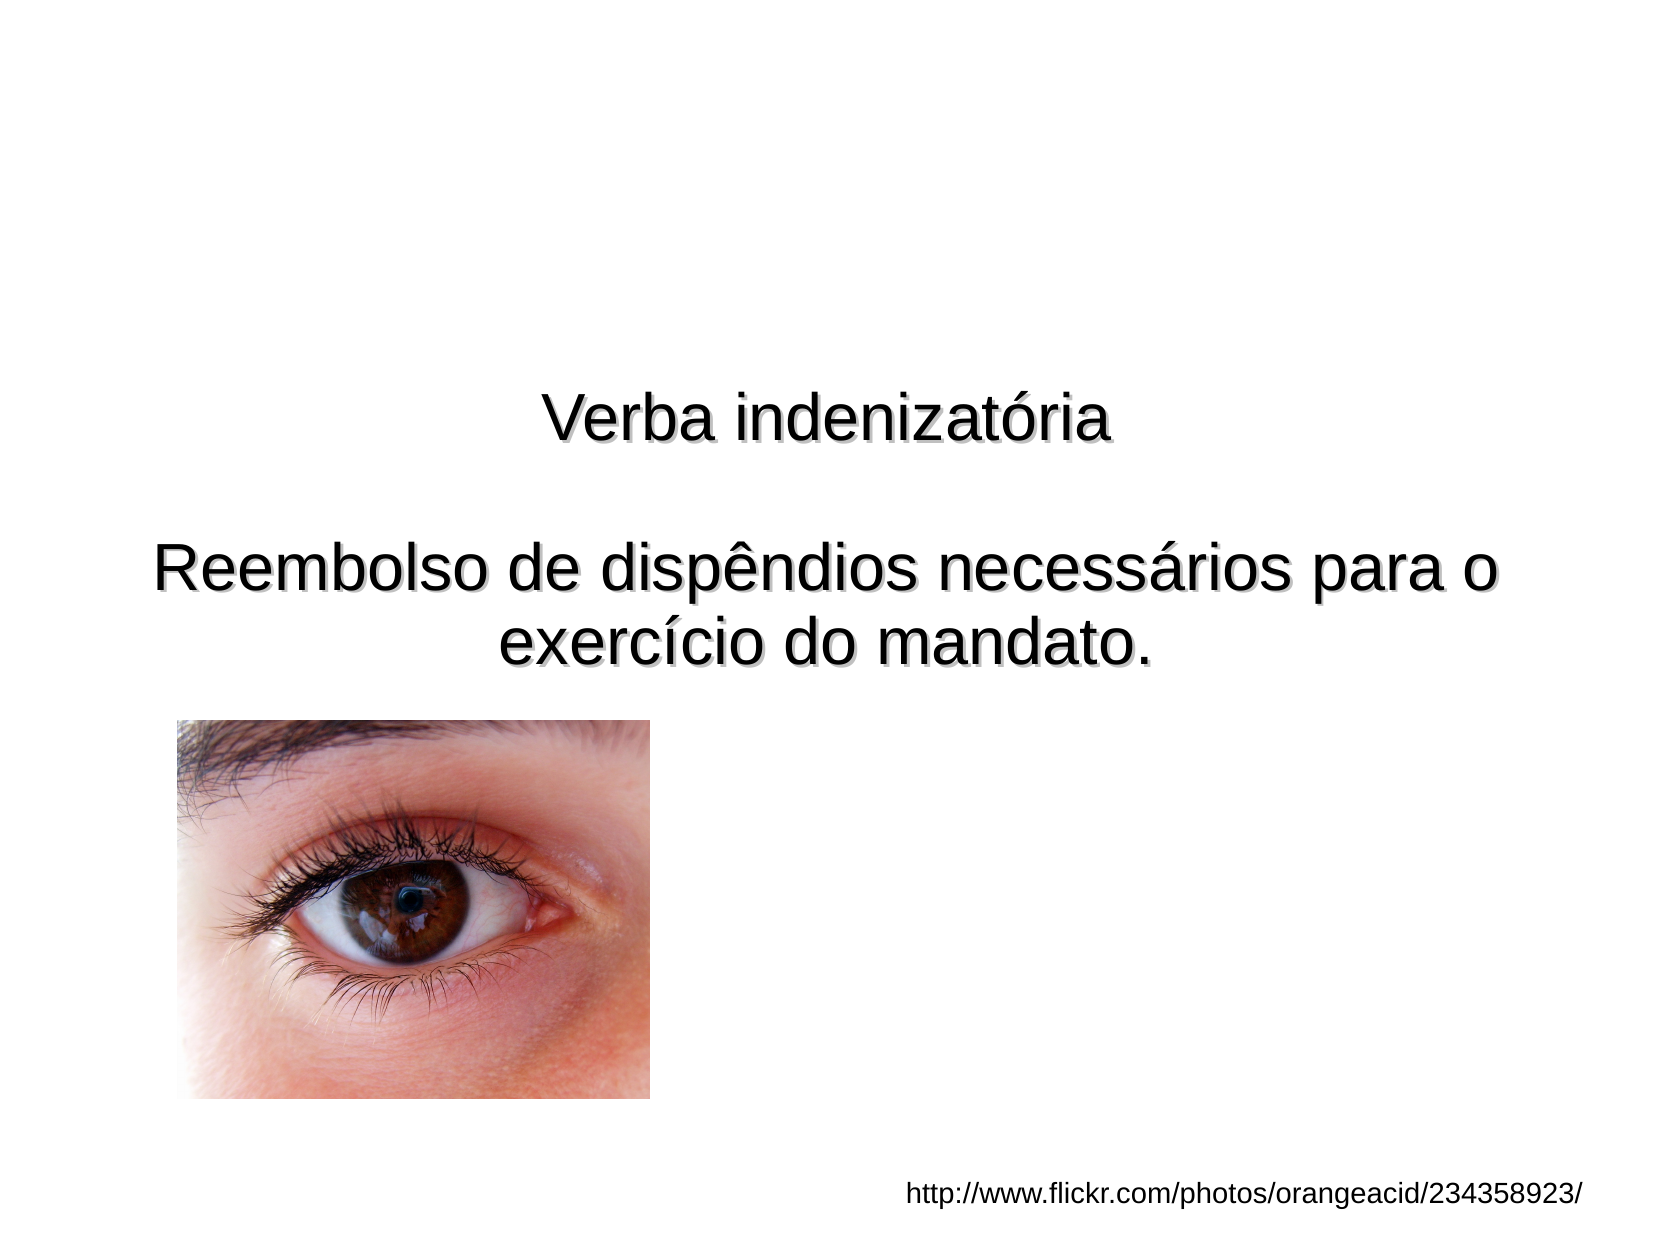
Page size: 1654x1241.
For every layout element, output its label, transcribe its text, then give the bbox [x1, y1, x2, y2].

picture [177, 720, 650, 1099]
subtitle Verba indenizatória Reembolso de dispêndios necessários para o exercício do mandato. [82, 49, 1571, 1010]
text_box http://www.flickr.com/photos/orangeacid/234358923/ [891, 1169, 1607, 1227]
